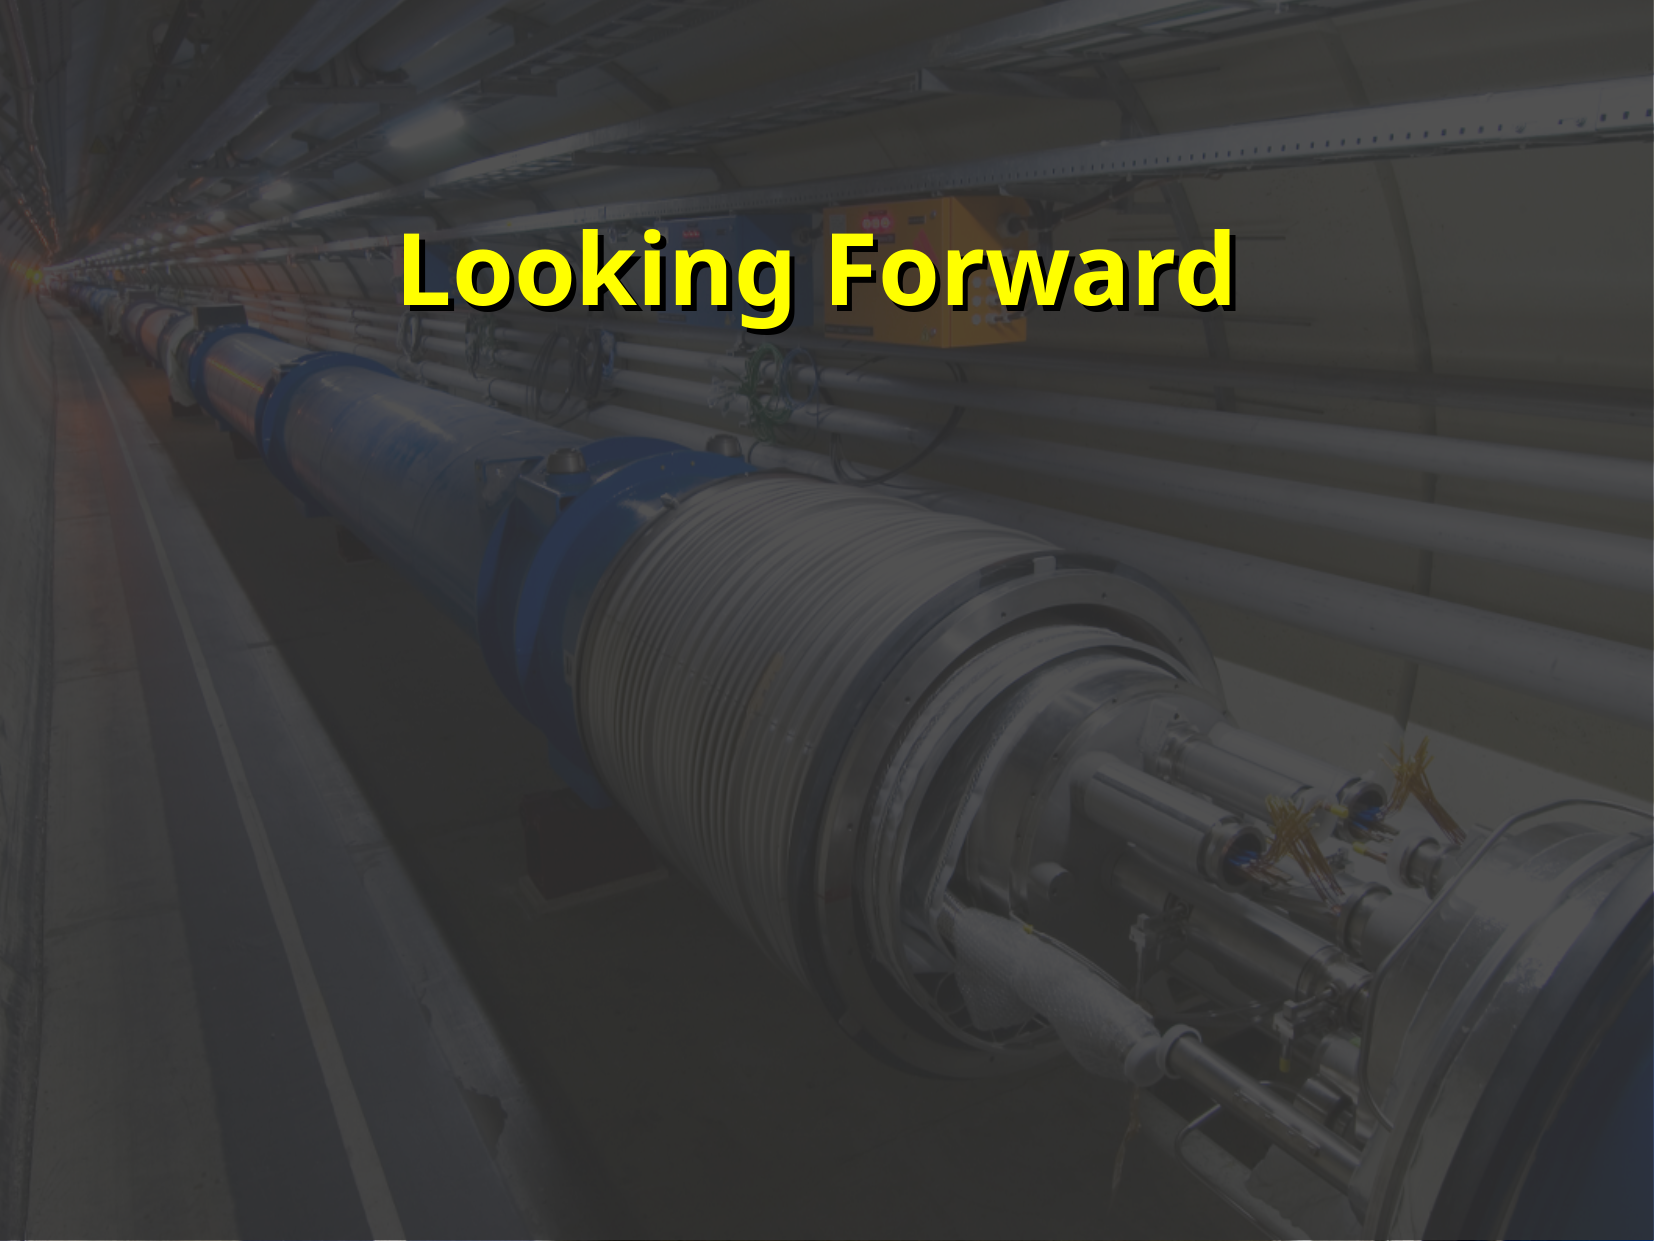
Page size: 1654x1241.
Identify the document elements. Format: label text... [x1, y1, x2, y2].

text_box [0, 0, 1654, 1241]
text_box Looking Forward [161, 191, 1474, 323]
